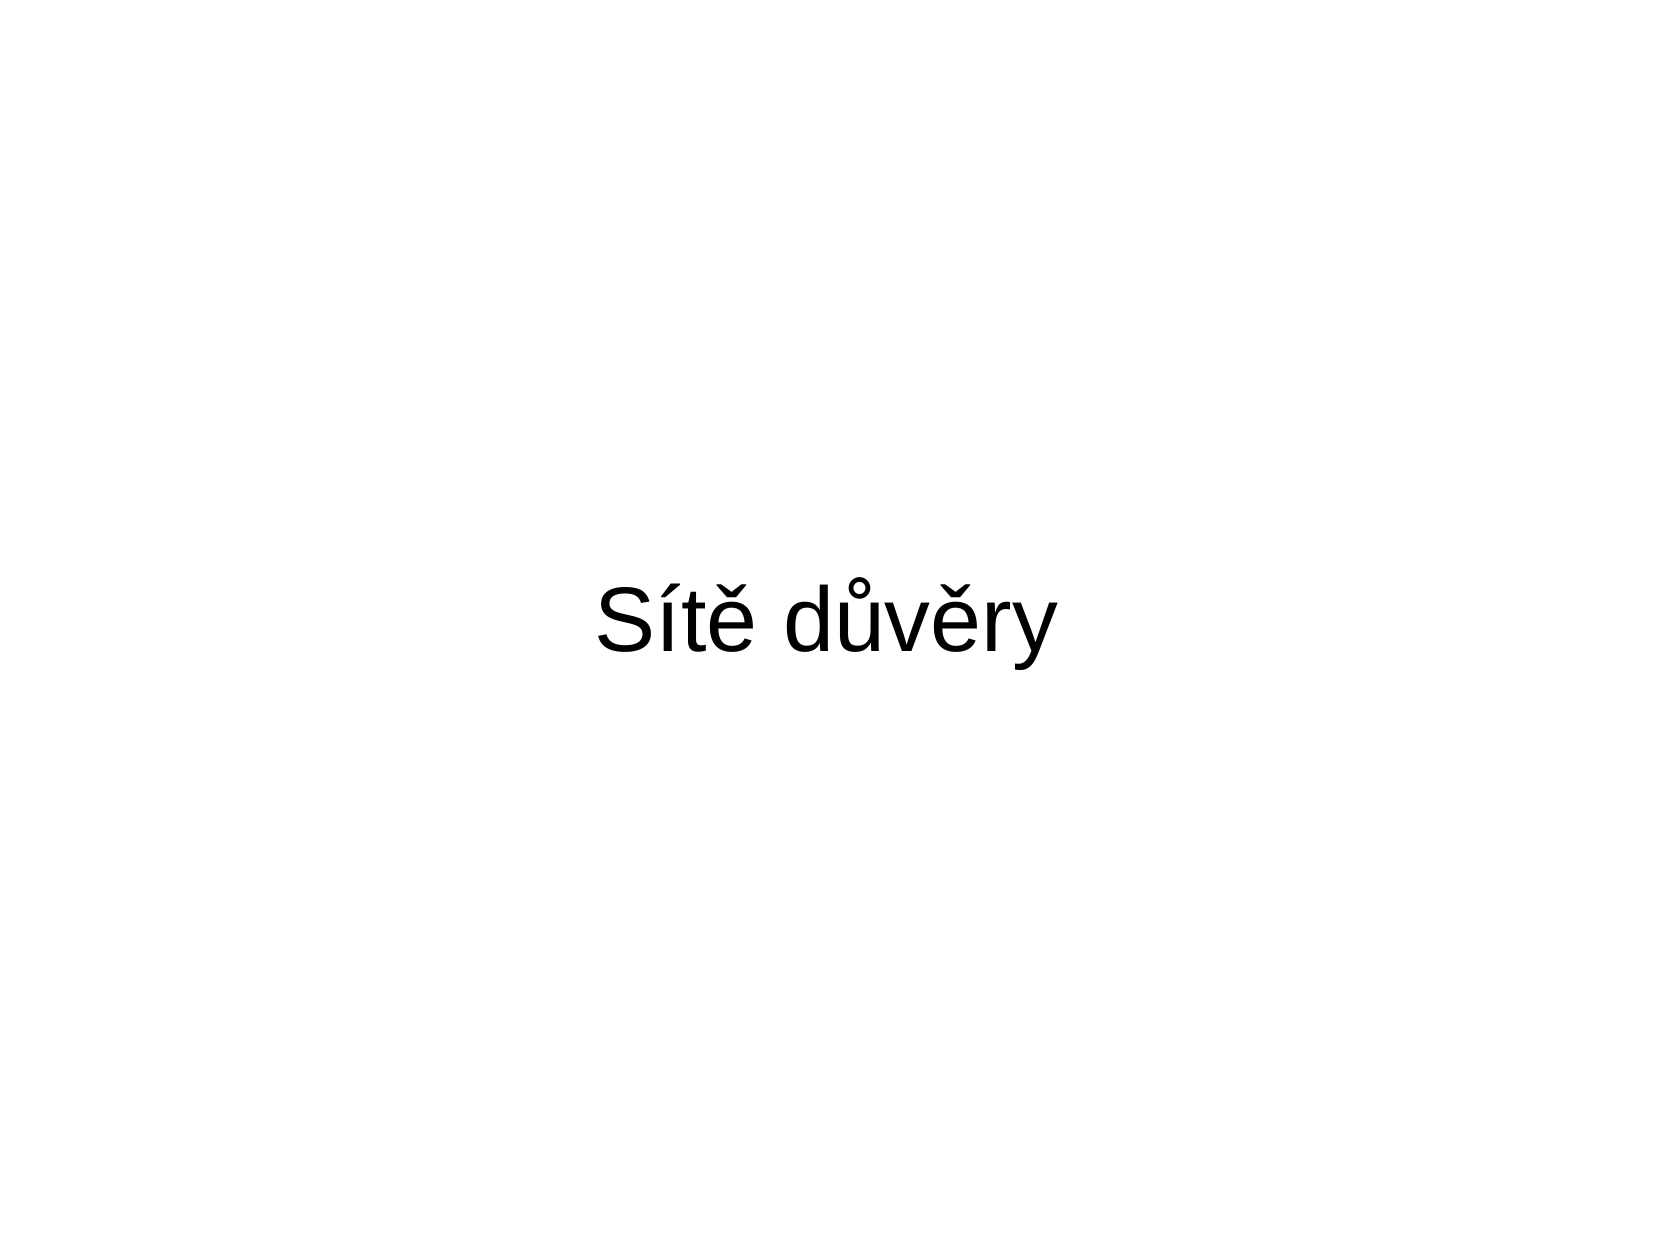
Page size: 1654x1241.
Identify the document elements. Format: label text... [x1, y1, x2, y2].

title Sítě důvěry [82, 516, 1571, 724]
